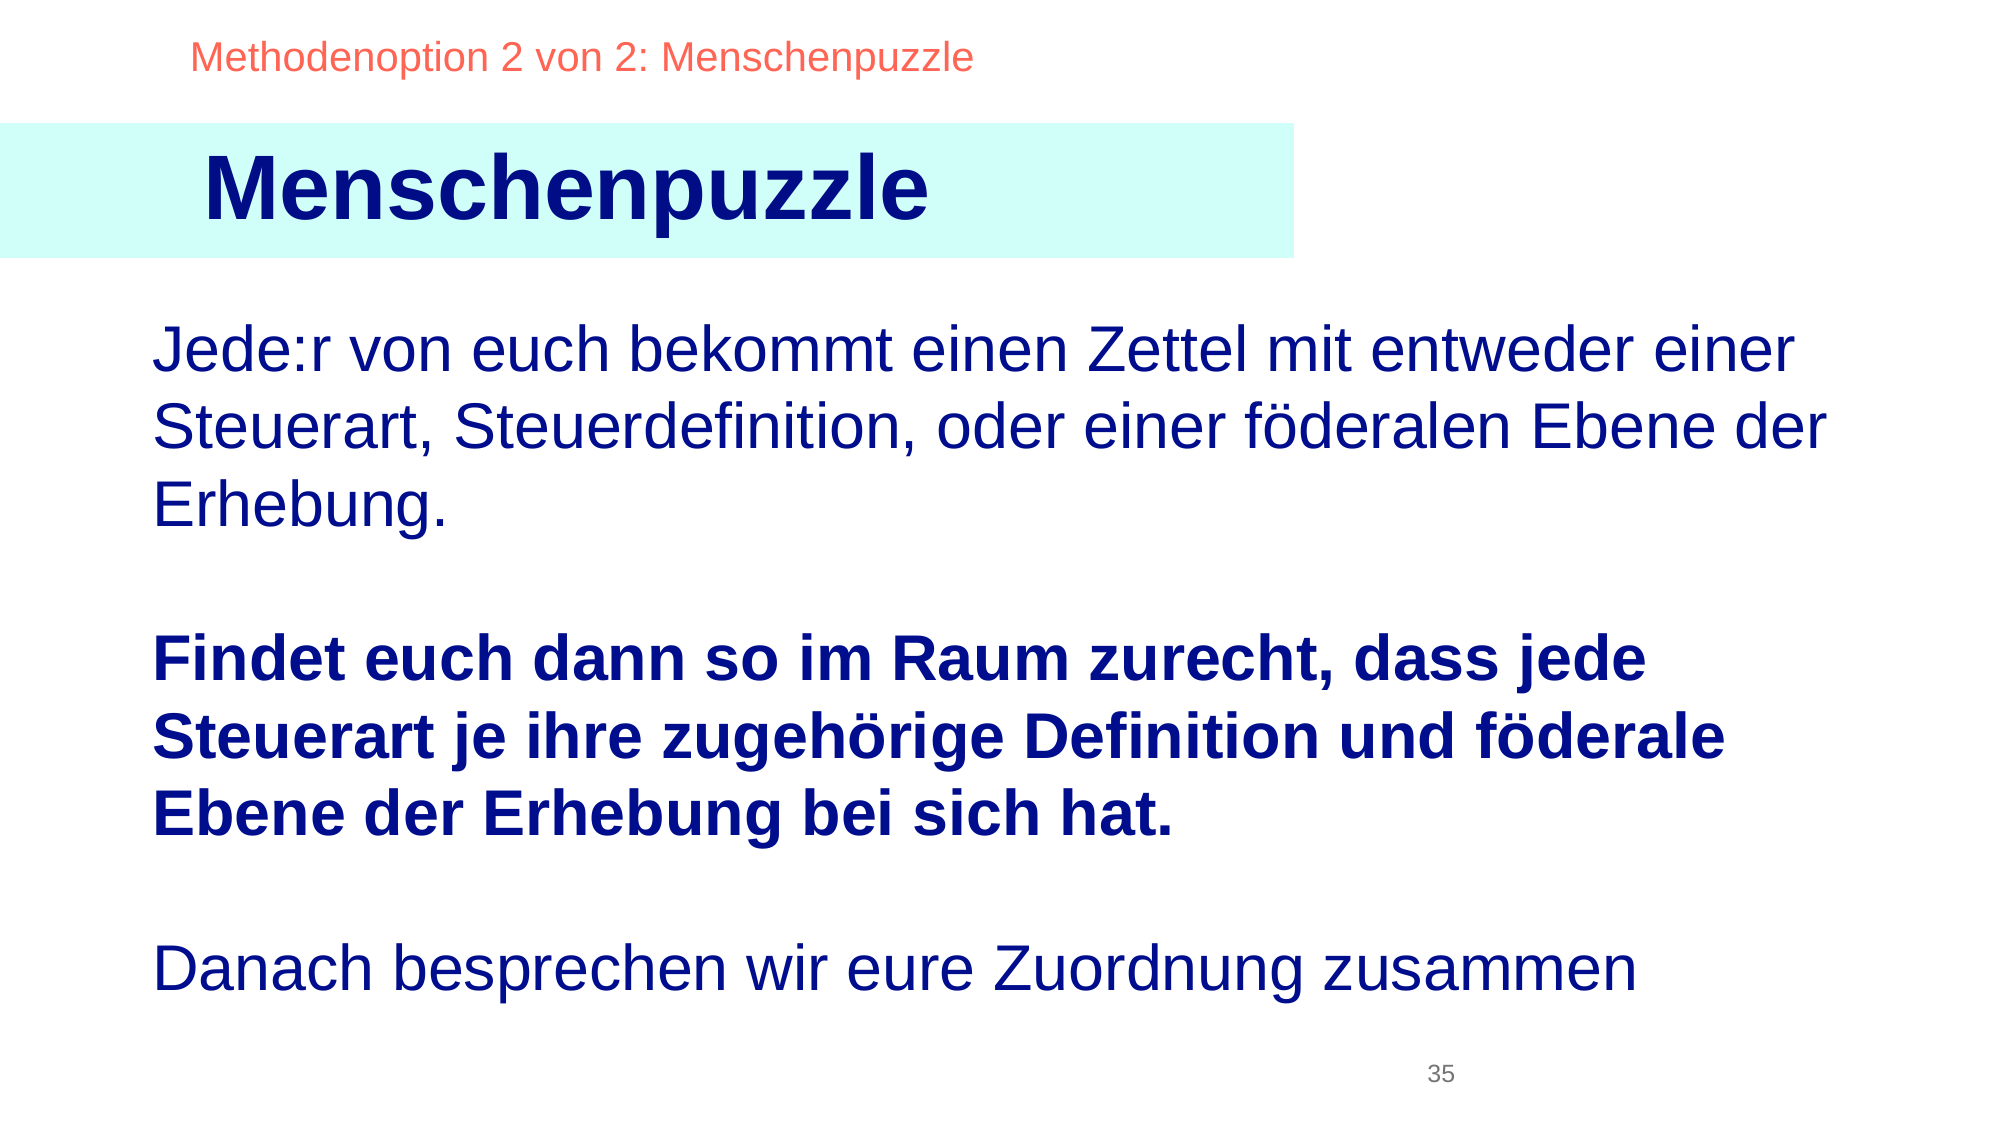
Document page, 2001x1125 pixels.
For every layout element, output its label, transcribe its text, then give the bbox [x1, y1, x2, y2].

list Methodenoption 2 von 2: Menschenpuzzle [137, 27, 1274, 107]
list Jede:r von euch bekommt einen Zettel mit entweder einer Steuerart, Steuerdefinition, oder einer föderalen Ebene der Erhebung. Findet euch dann so im Raum zurecht, dass jede Steuerart je ihre zugehörige Definition und föderale Ebene der Erhebung bei sich hat. Danach besprechen wir eure Zuordnung zusammen [137, 299, 1863, 1065]
list Menschenpuzzle [150, 126, 1516, 255]
